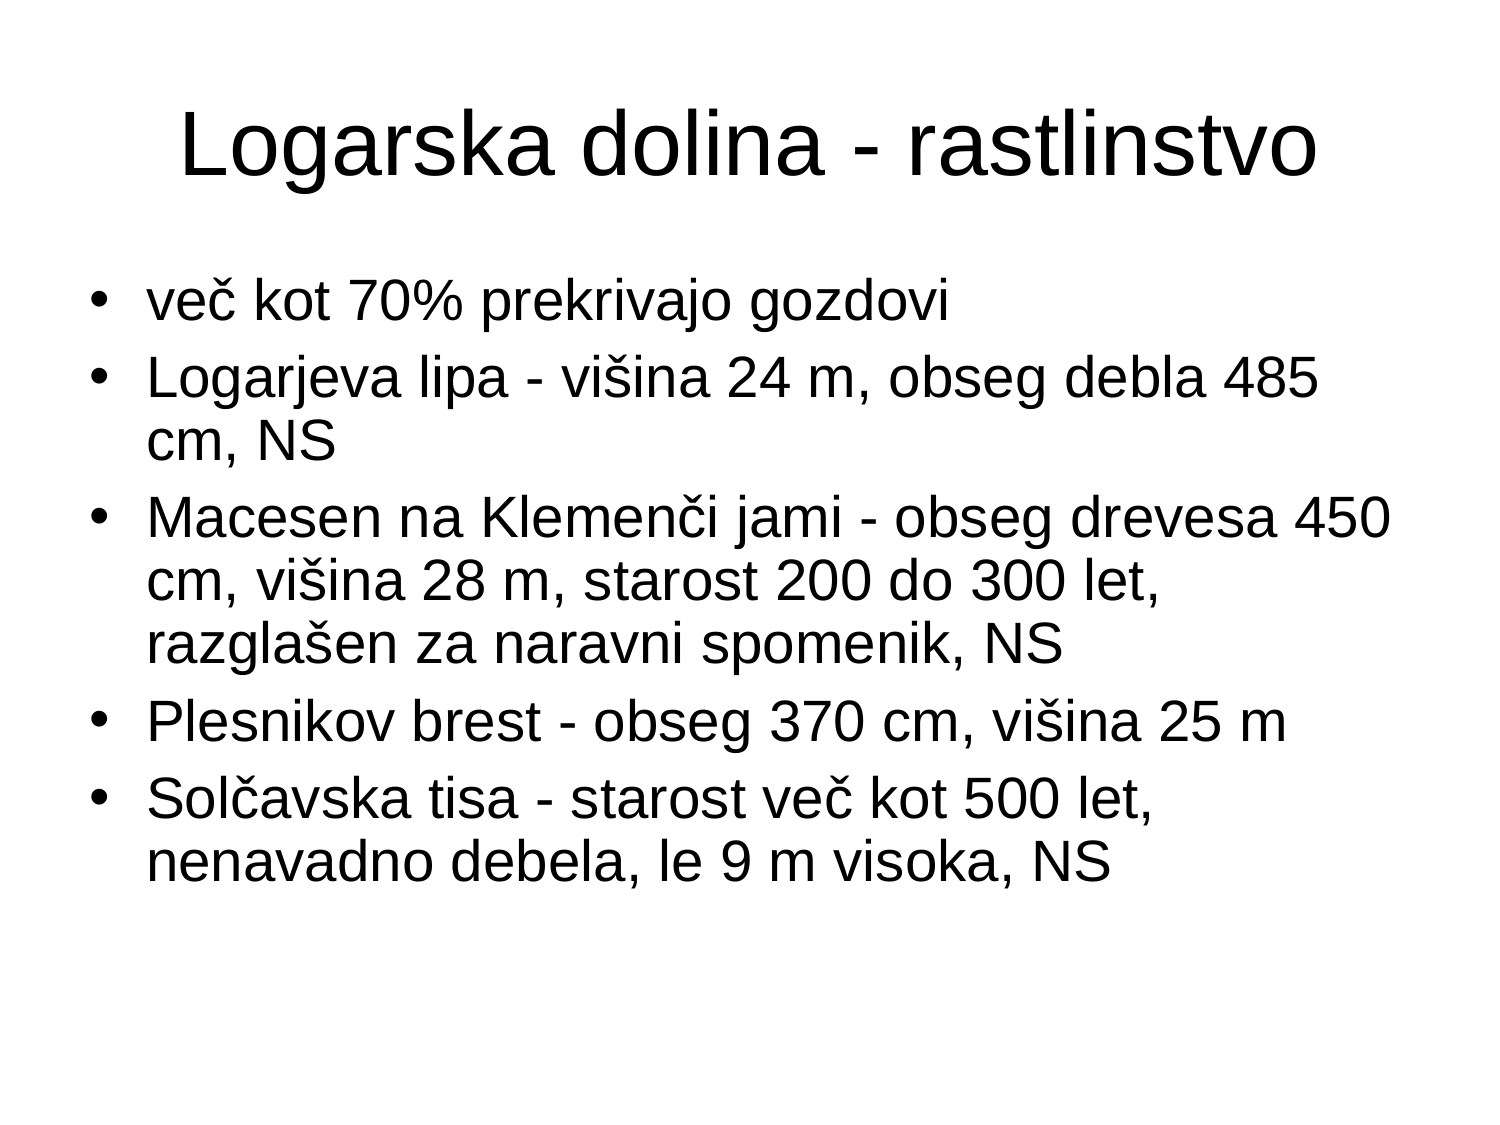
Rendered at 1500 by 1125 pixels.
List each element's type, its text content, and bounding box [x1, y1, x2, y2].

title Logarska dolina - rastlinstvo [75, 45, 1426, 233]
list več kot 70% prekrivajo gozdovi Logarjeva lipa - višina 24 m, obseg debla 485 cm, NS Macesen na Klemenči jami - obseg drevesa 450 cm, višina 28 m, starost 200 do 300 let, razglašen za naravni spomenik, NS Plesnikov brest - obseg 370 cm, višina 25 m Solčavska tisa - starost več kot 500 let, nenavadno debela, le 9 m visoka, NS [75, 262, 1426, 1006]
